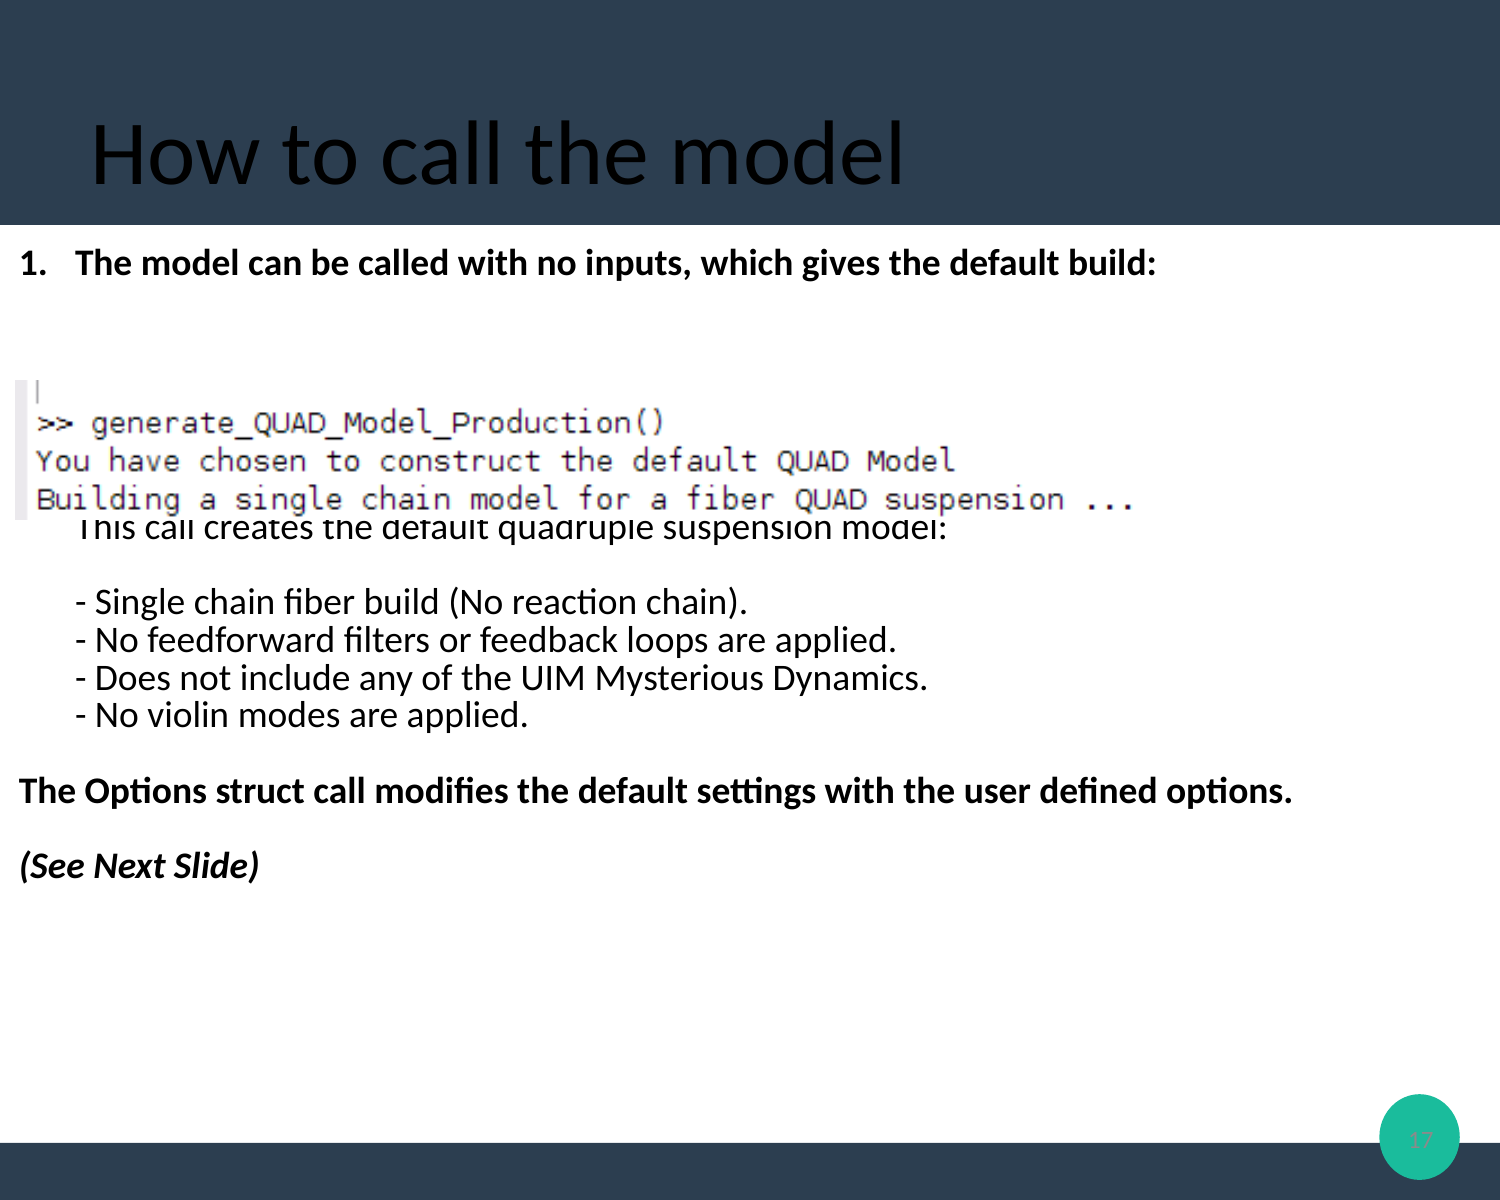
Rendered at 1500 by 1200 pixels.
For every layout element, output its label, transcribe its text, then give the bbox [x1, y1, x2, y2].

title How to call the model [75, 47, 1425, 239]
picture [15, 380, 1228, 520]
text_box The model can be called with no inputs, which gives the default build: This call creates the default quadruple suspension model: - Single chain fiber build (No reaction chain). - No feedforward filters or feedback loops are applied. - Does not include any of the UIM Mysterious Dynamics. - No violin modes are applied. The Options struct call modifies the default settings with the user defined options. (See Next Slide) [4, 239, 1473, 1125]
slide_number <number> [1098, 1125, 1449, 1171]
